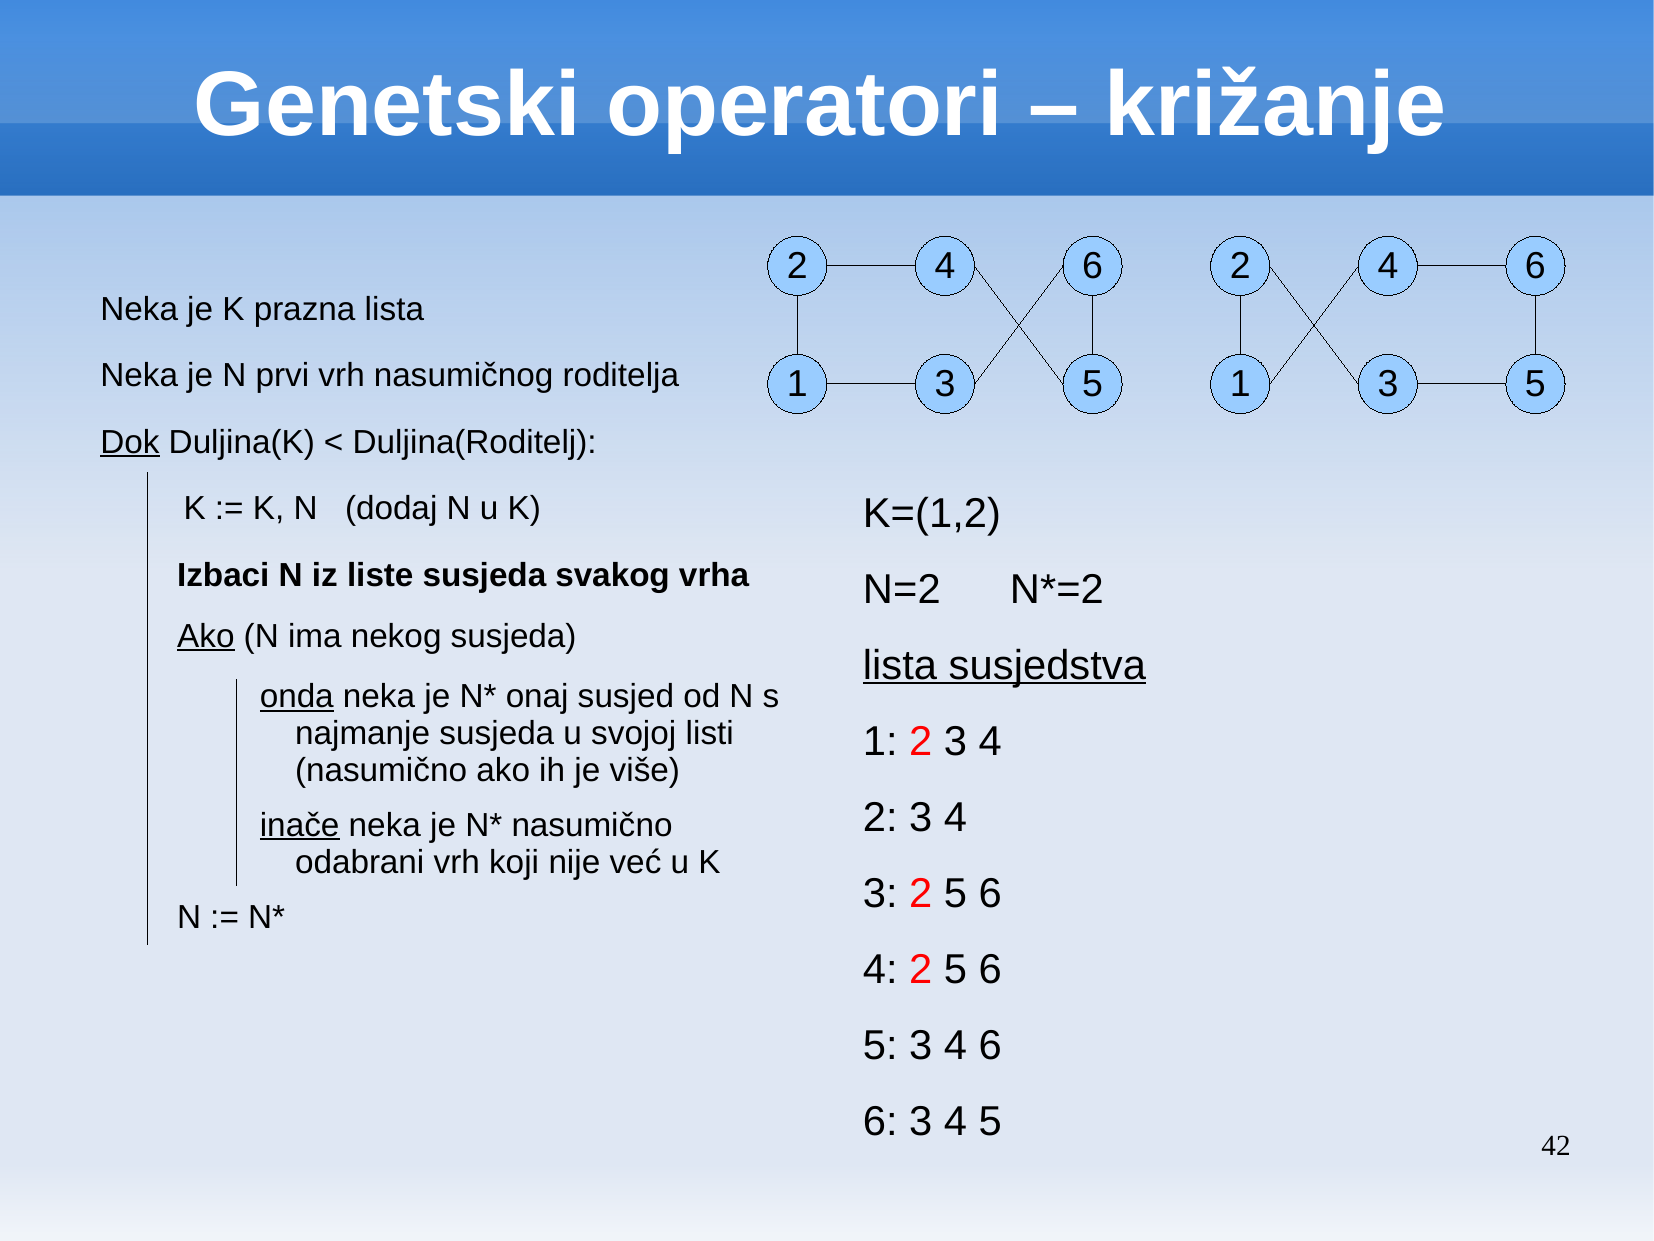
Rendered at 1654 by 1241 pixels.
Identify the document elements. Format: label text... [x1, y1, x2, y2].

text_box 5 [1062, 354, 1123, 414]
title Genetski operatori – križanje [76, 0, 1565, 208]
text_box 4 [1358, 236, 1418, 296]
text_box 4 [915, 236, 975, 296]
picture [0, 0, 1654, 1241]
text_box 1 [767, 354, 827, 414]
text_box 6 [1505, 236, 1566, 296]
text_box 3 [915, 354, 975, 414]
text_box 5 [1505, 354, 1566, 414]
text_box 3 [1358, 354, 1418, 414]
list K=(1,2) N=2 N*=2 lista susjedstva 1: 2 3 4 2: 3 4 3: 2 5 6 4: 2 5 6 5: 3 4 6 6: 3 4 5 [845, 290, 1572, 1211]
text_box 2 [767, 236, 827, 296]
text_box 2 [1210, 236, 1270, 296]
text_box 6 [1063, 236, 1123, 296]
text_box 1 [1210, 354, 1270, 414]
list Neka je K prazna lista Neka je N prvi vrh nasumičnog roditelja Dok Duljina(K) < Duljina(Roditelj): K := K, N (dodaj N u K) Izbaci N iz liste susjeda svakog vrha Ako (N ima nekog susjeda) onda neka je N* onaj susjed od N s najmanje susjeda u svojoj listi (nasumično ako ih je više) inače neka je N* nasumično odabrani vrh koji nije već u K N := N* [82, 290, 809, 1134]
